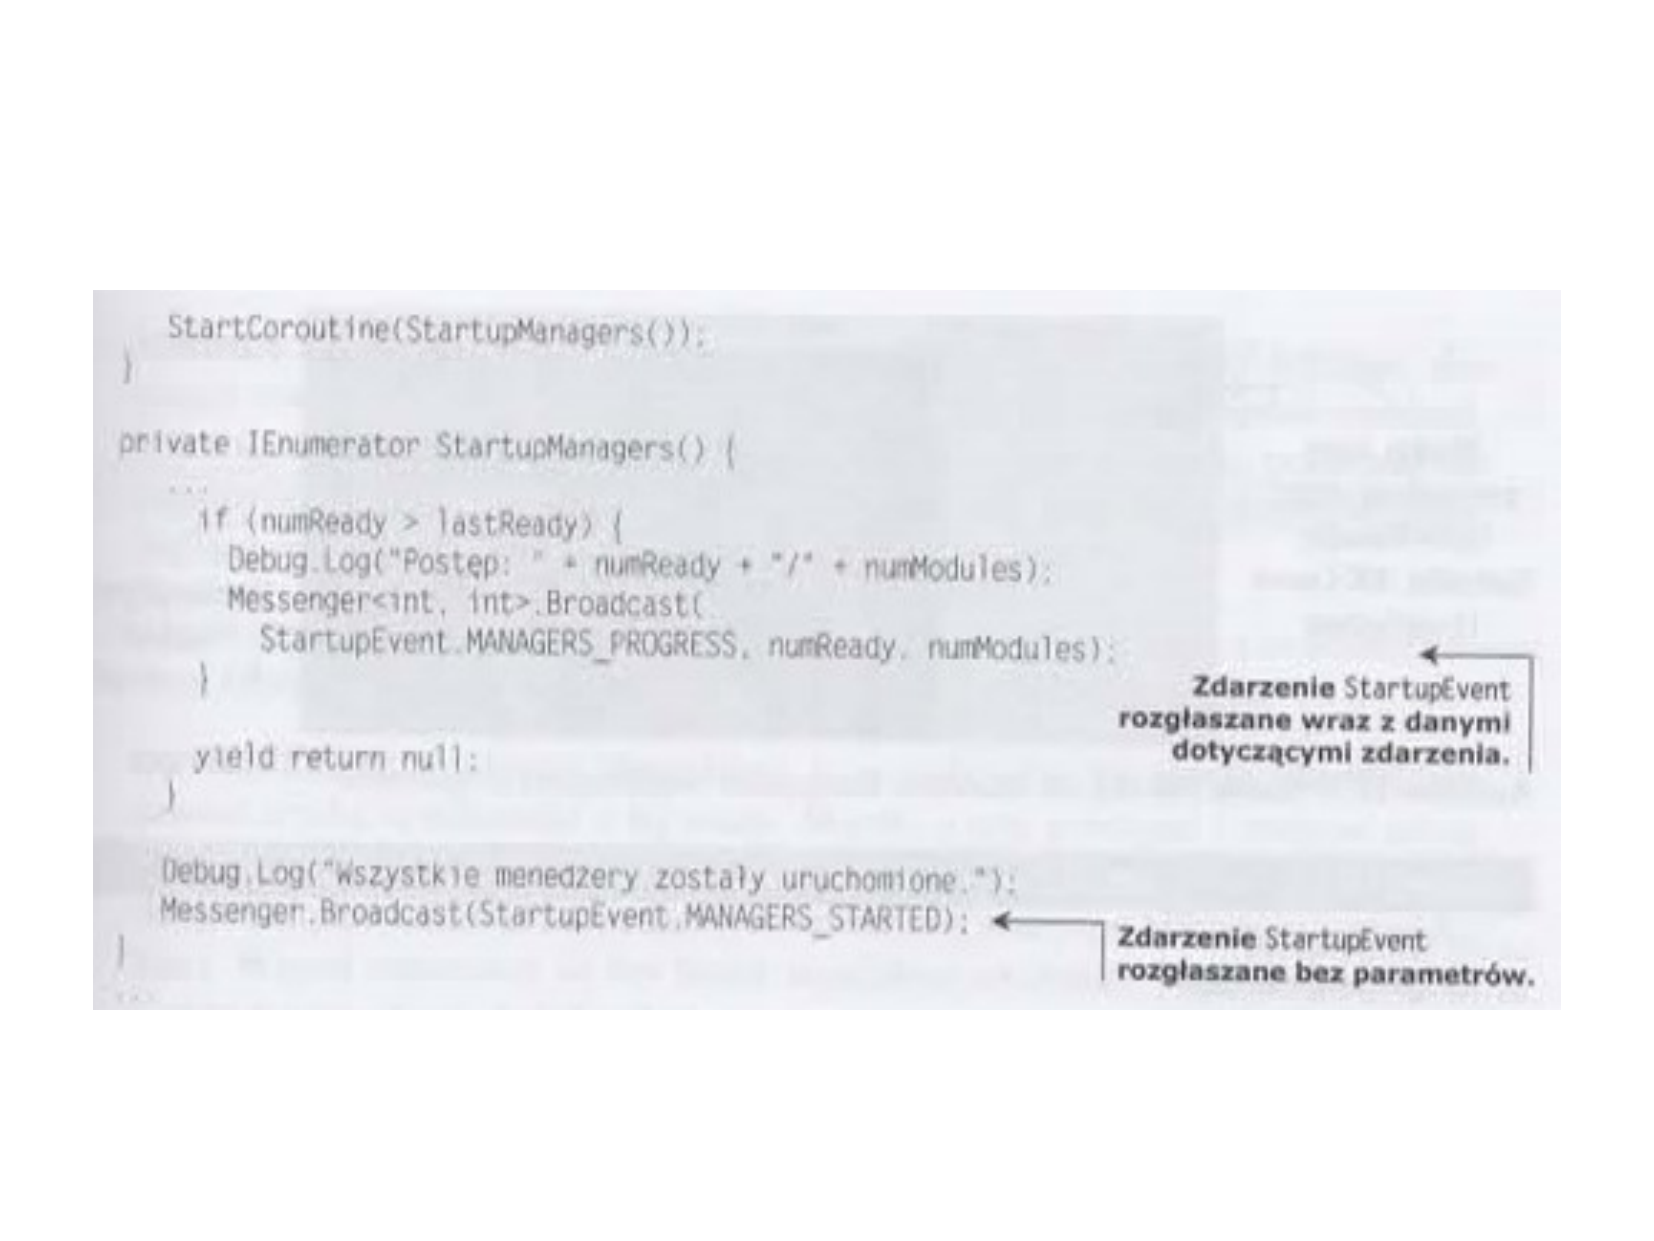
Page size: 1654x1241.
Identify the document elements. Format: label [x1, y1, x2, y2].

picture [93, 290, 1561, 1010]
